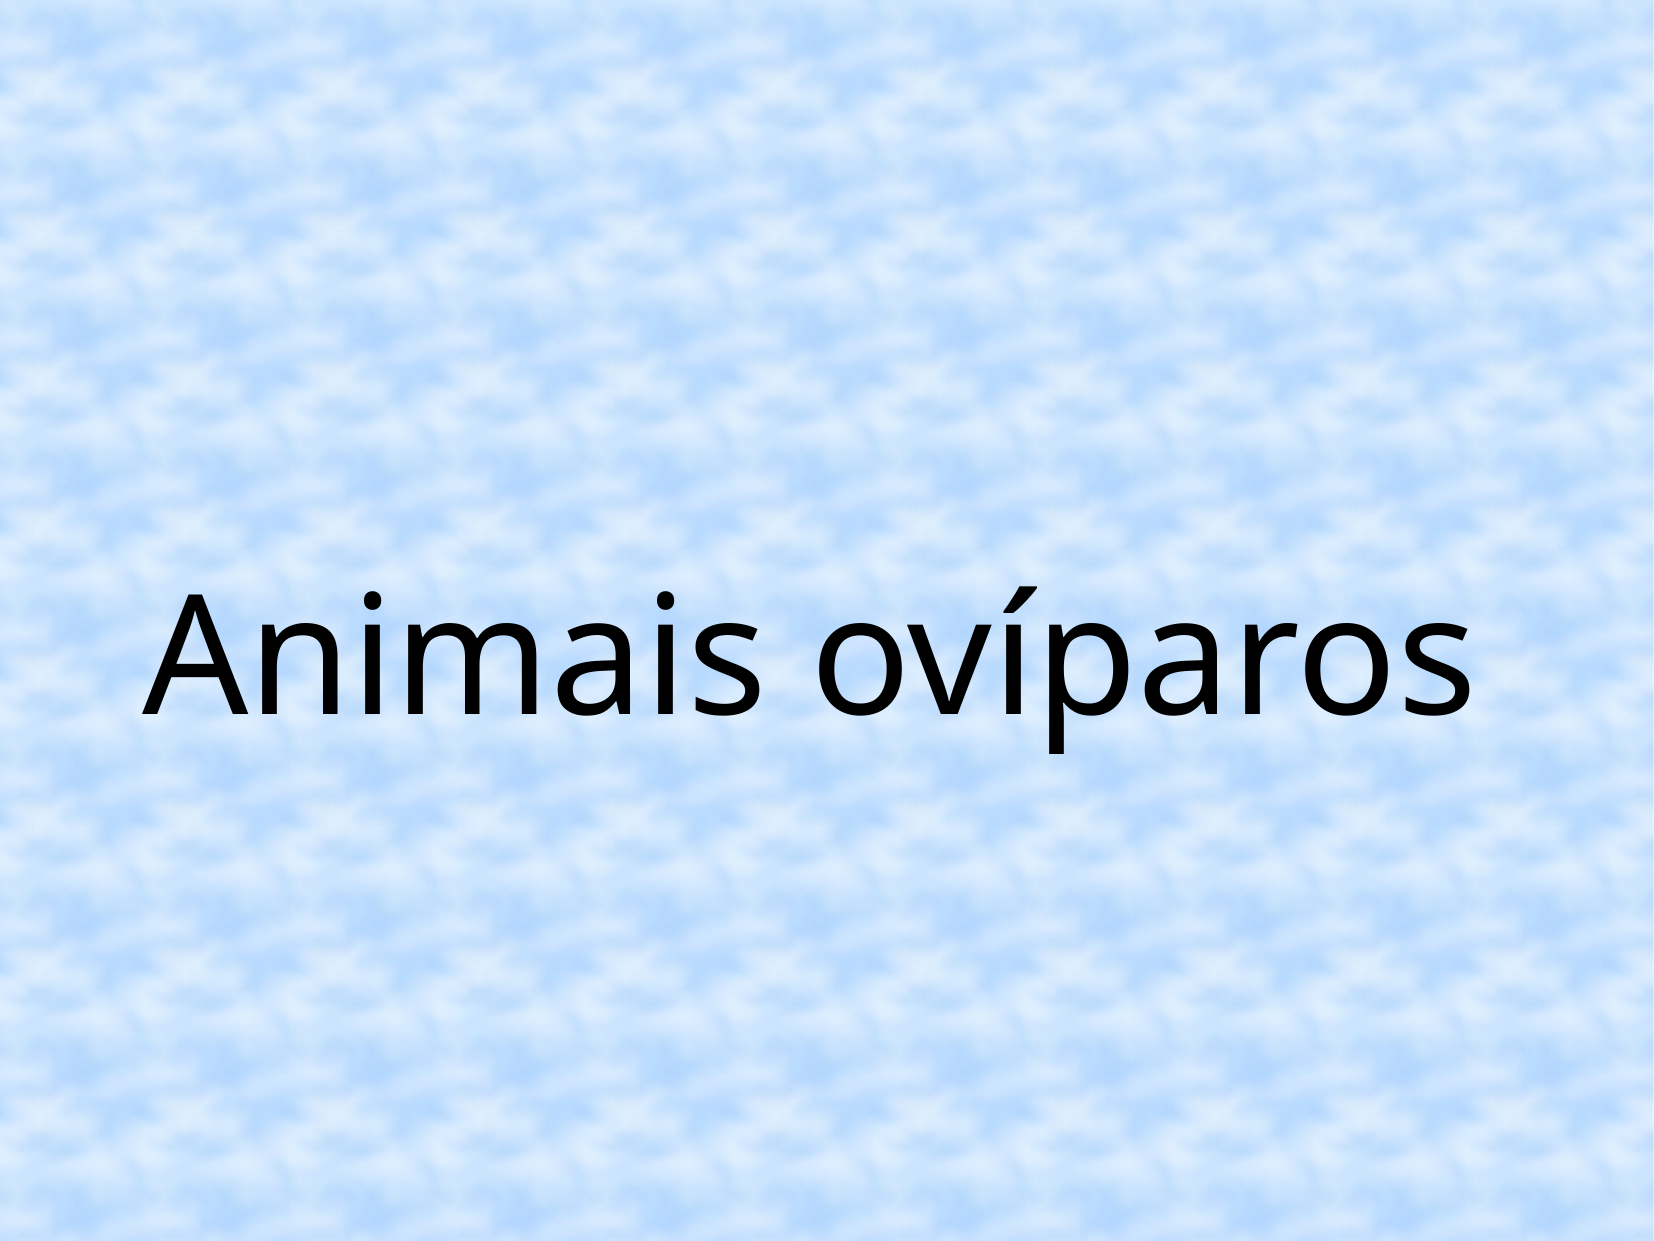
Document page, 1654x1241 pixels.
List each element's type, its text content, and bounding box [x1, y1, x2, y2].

subtitle Animais ovíparos [82, 290, 1538, 1010]
picture [0, 0, 1654, 1241]
